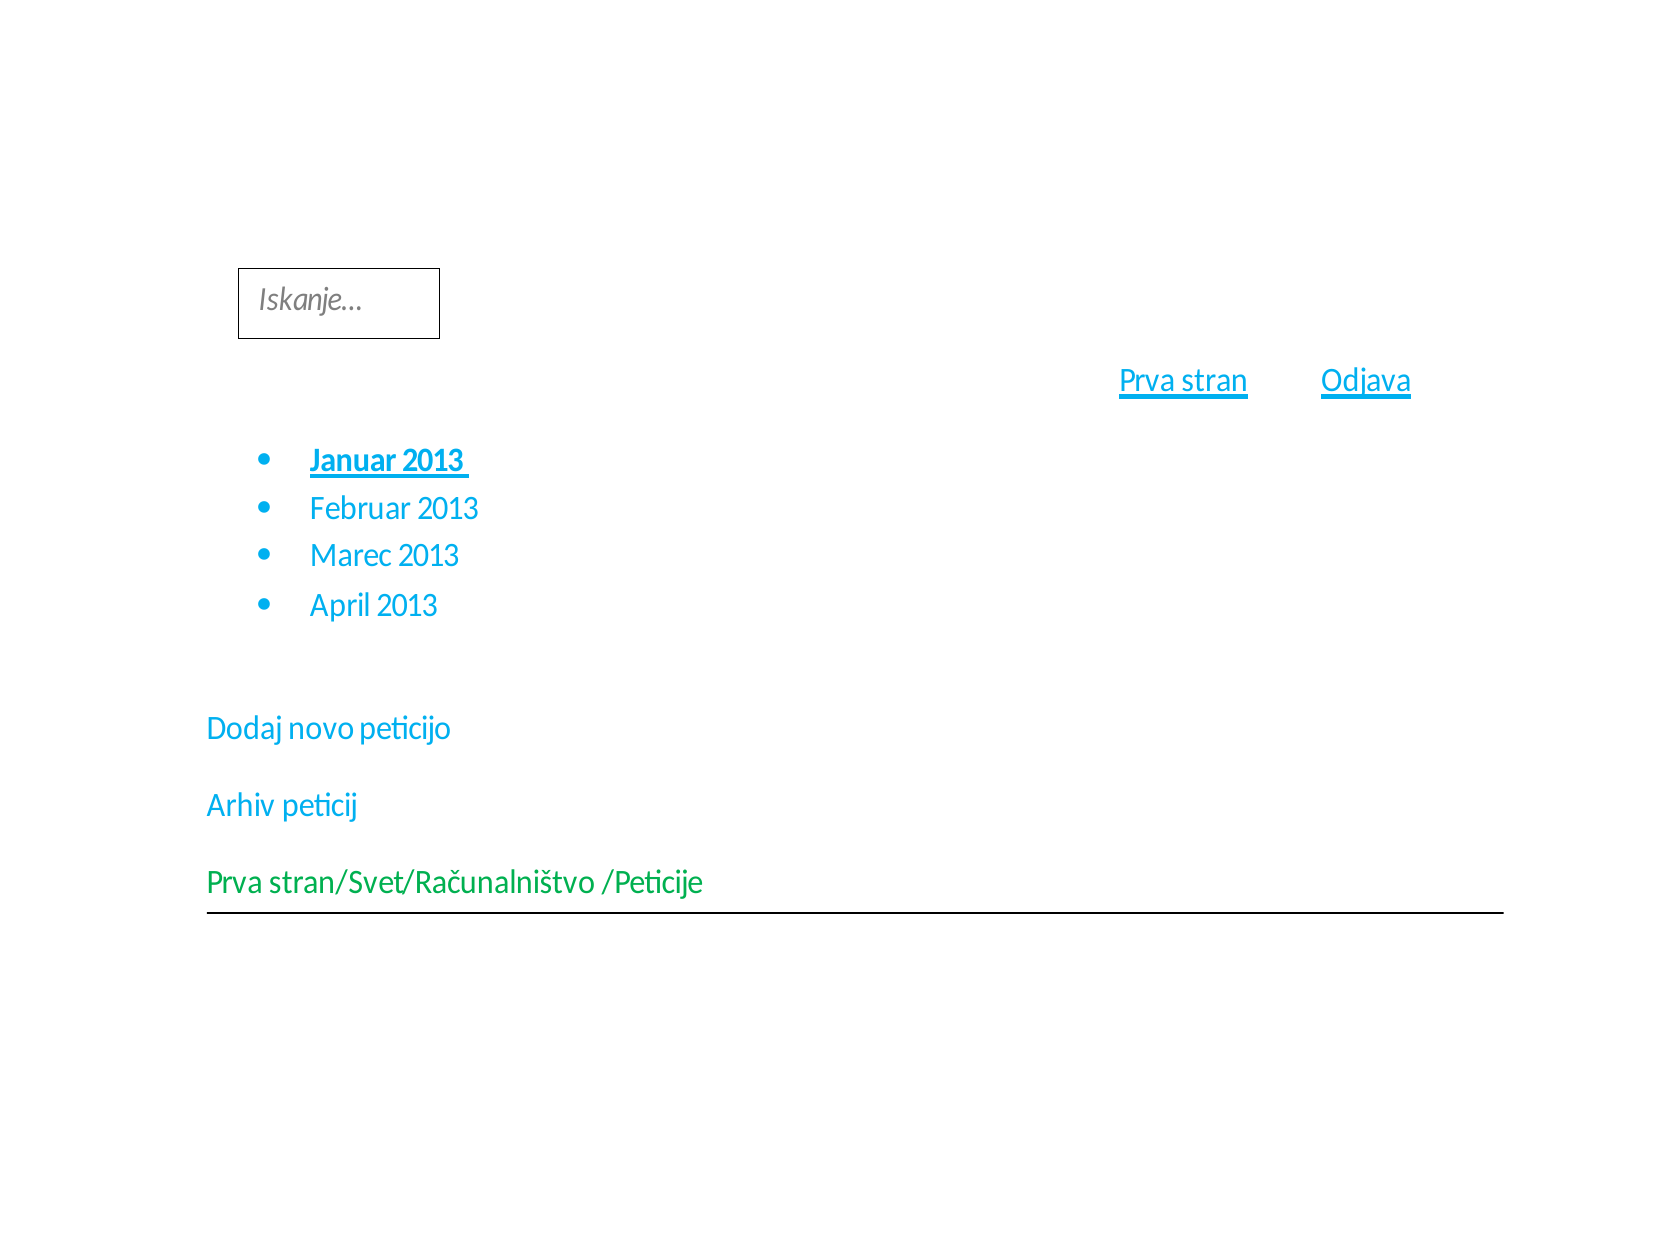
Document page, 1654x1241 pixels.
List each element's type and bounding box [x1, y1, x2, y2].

picture [206, 265, 1506, 945]
